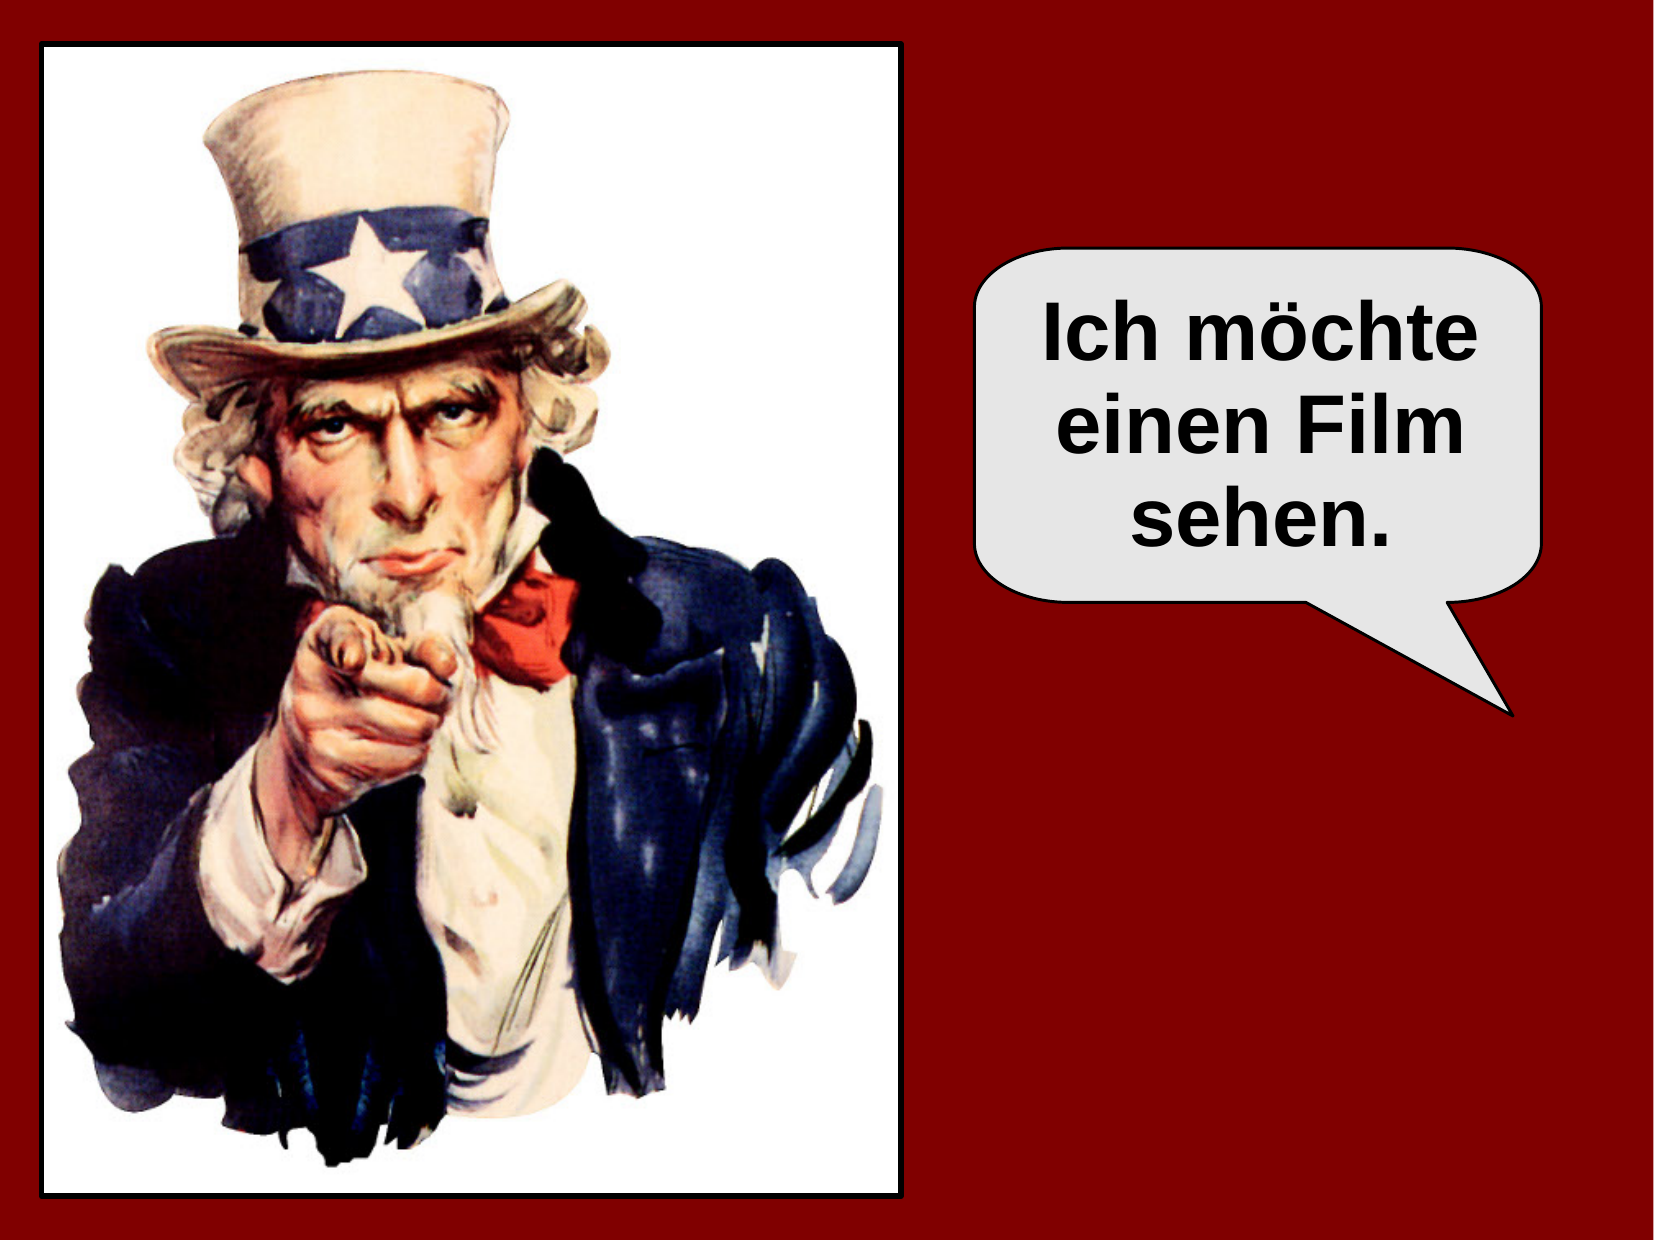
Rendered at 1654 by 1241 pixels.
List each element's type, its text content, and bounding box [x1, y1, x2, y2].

text_box [1001, 585, 1515, 717]
picture [44, 46, 898, 1194]
text_box [987, 248, 1529, 277]
text_box Ich möchte einen Film sehen. [974, 277, 1548, 585]
